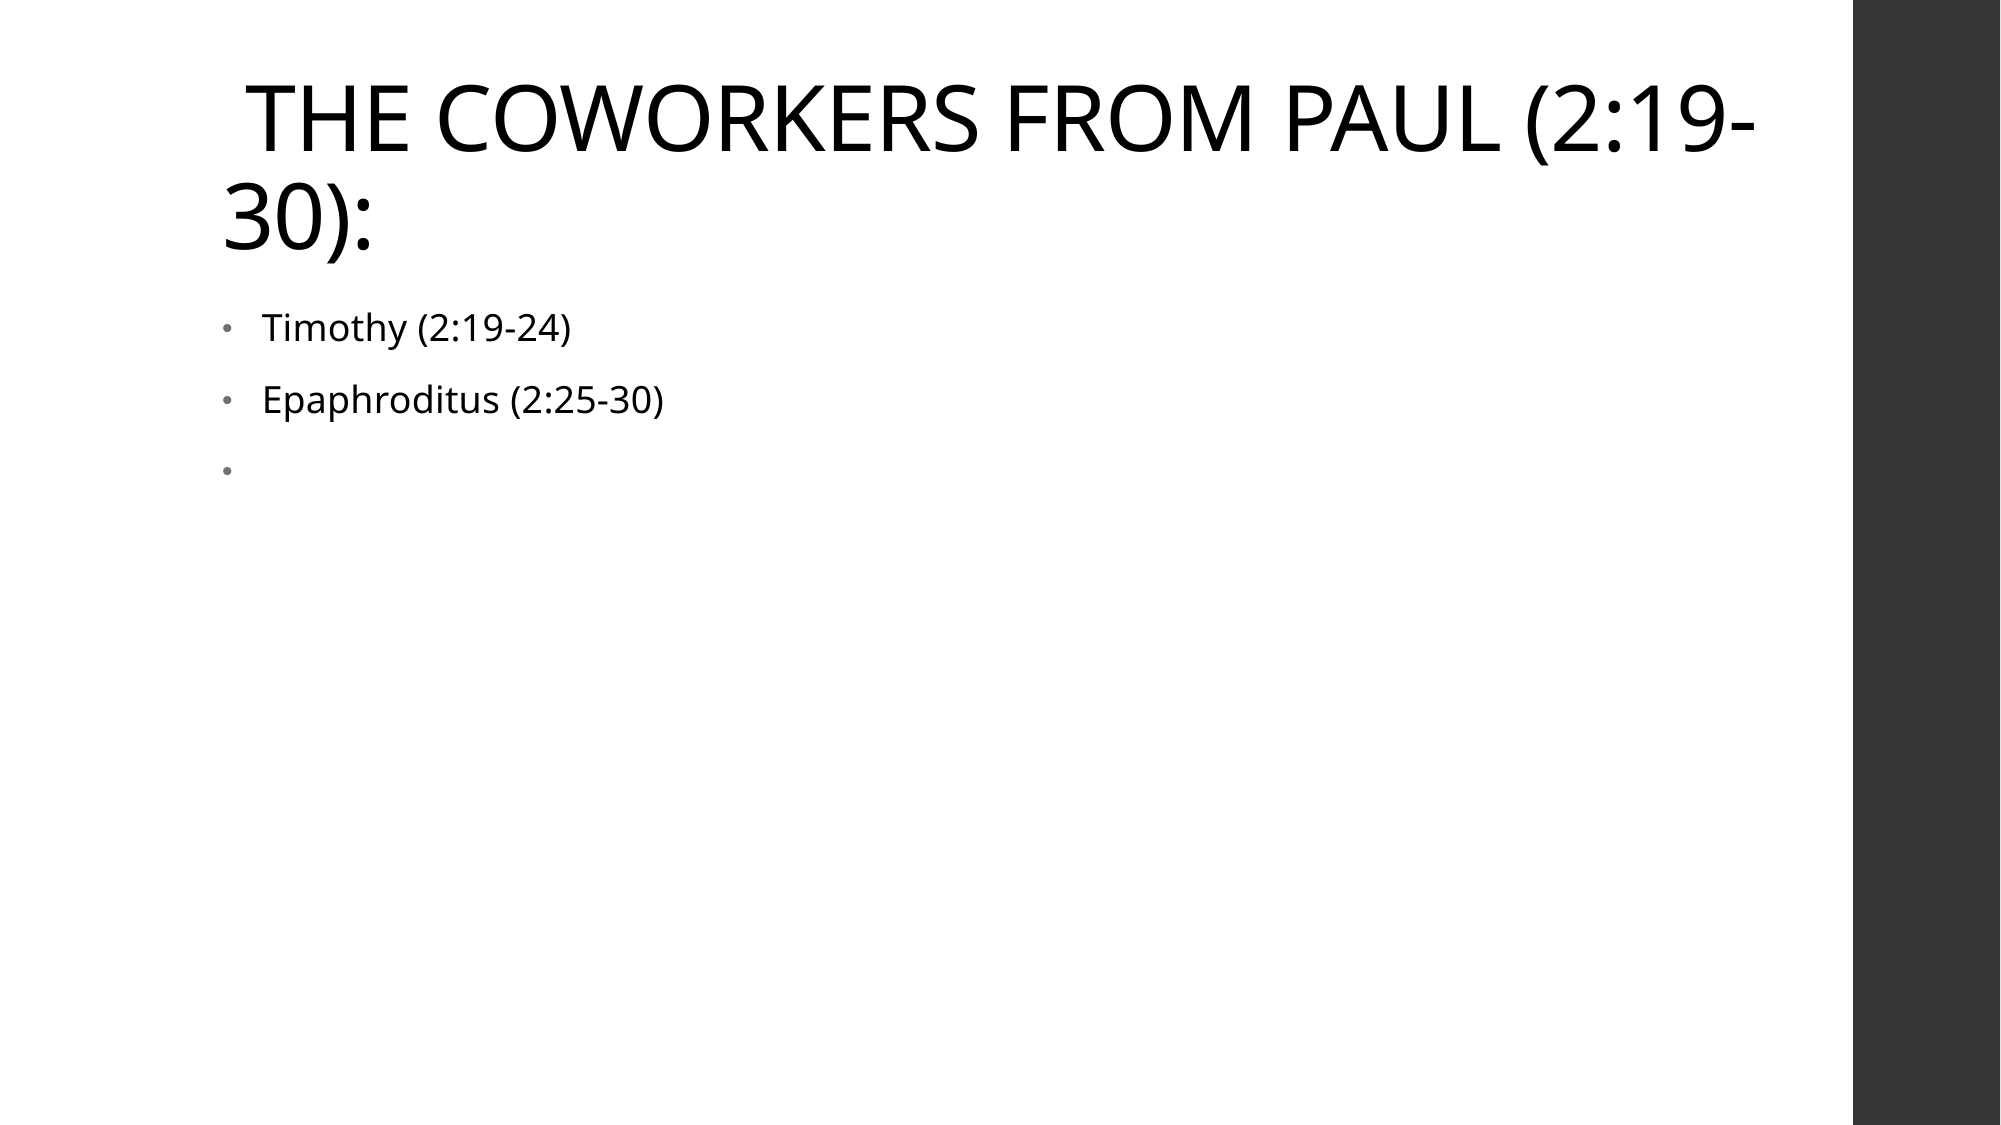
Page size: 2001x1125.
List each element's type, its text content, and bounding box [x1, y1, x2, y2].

list Timothy (2:19-24) Epaphroditus (2:25-30) [206, 299, 1617, 1014]
title THE COWORKERS FROM PAUL (2:19-30): [206, 60, 1797, 278]
